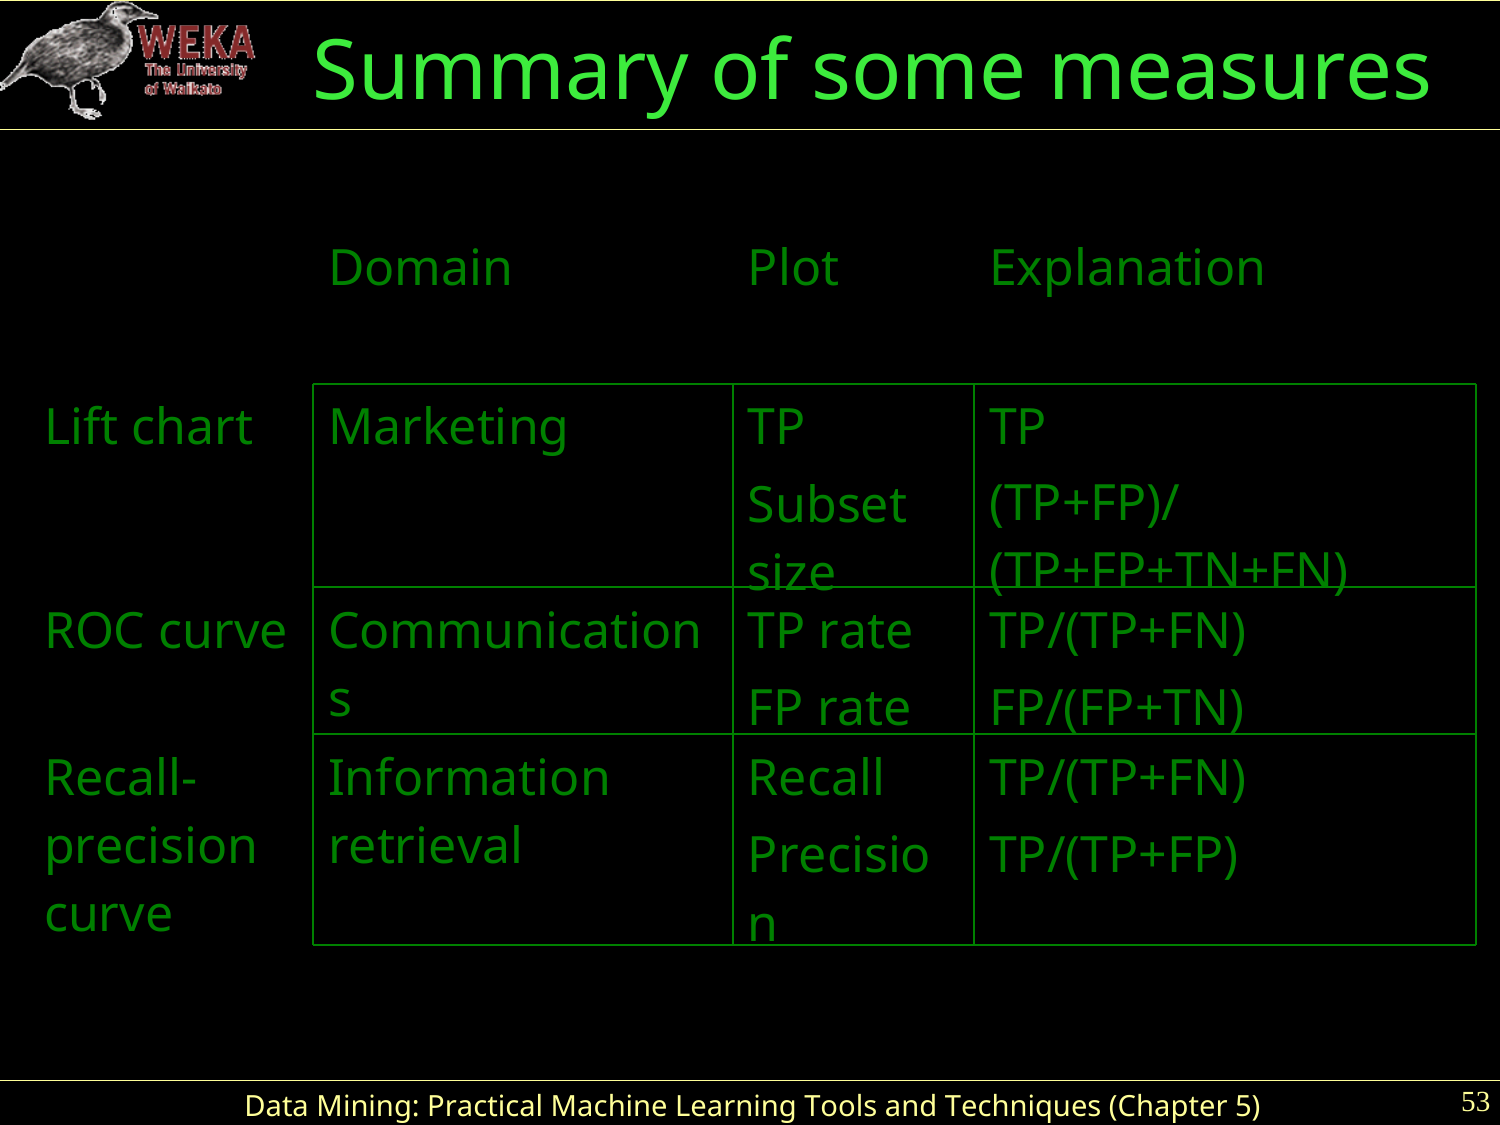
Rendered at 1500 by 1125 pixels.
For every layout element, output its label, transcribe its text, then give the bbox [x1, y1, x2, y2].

picture [0, 1, 266, 129]
text_box Marketing [314, 385, 732, 586]
text_box ROC curve [29, 588, 312, 734]
text_box Plot [734, 223, 975, 383]
text_box TP Subset size [734, 385, 973, 586]
text_box Lift chart [29, 383, 313, 588]
text_box Explanation [975, 223, 1477, 383]
text_box Recall-precision curve [29, 734, 312, 945]
text_box TP/(TP+FN) TP/(TP+FP) [975, 735, 1475, 944]
text_box Communications [314, 588, 732, 733]
text_box Information retrieval [314, 735, 732, 944]
text_box TP/(TP+FN) FP/(FP+TN) [975, 588, 1475, 733]
title Summary of some measures [297, 0, 1500, 148]
text_box TP (TP+FP)/(TP+FP+TN+FN) [975, 385, 1475, 586]
text_box Domain [313, 223, 734, 383]
text_box Recall Precision [734, 735, 973, 944]
text_box TP rate FP rate [734, 588, 973, 733]
